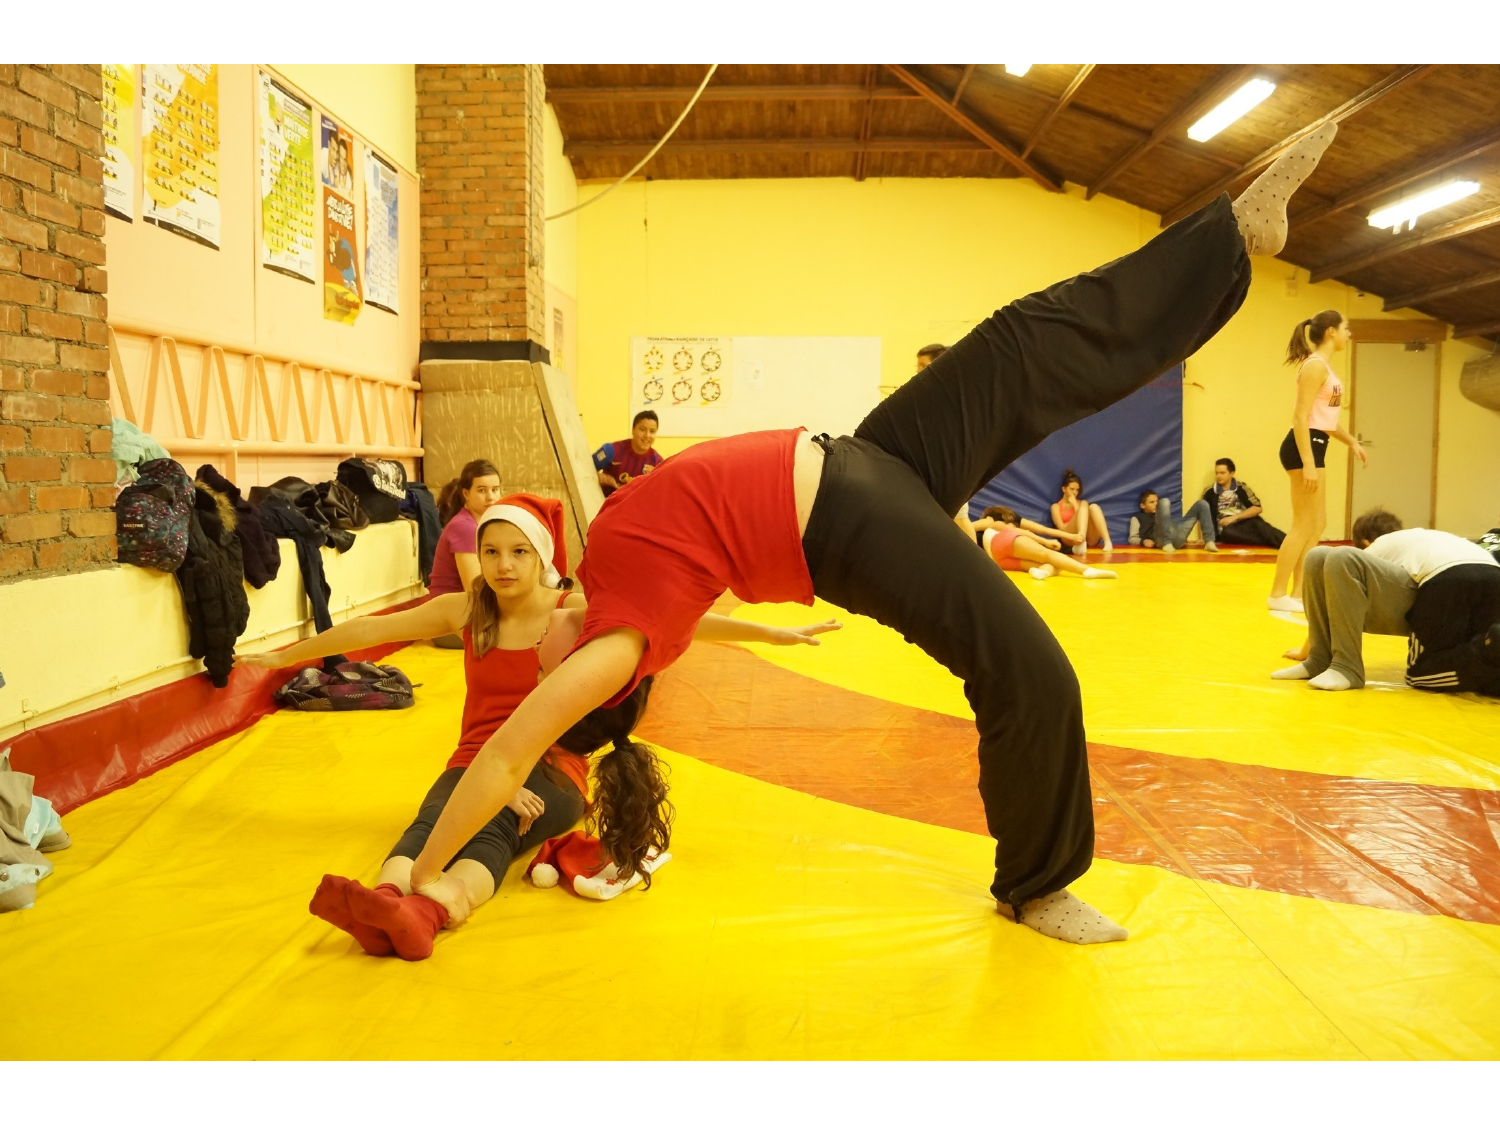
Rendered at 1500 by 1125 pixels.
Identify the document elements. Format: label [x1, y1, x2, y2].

picture [0, 64, 1500, 1061]
